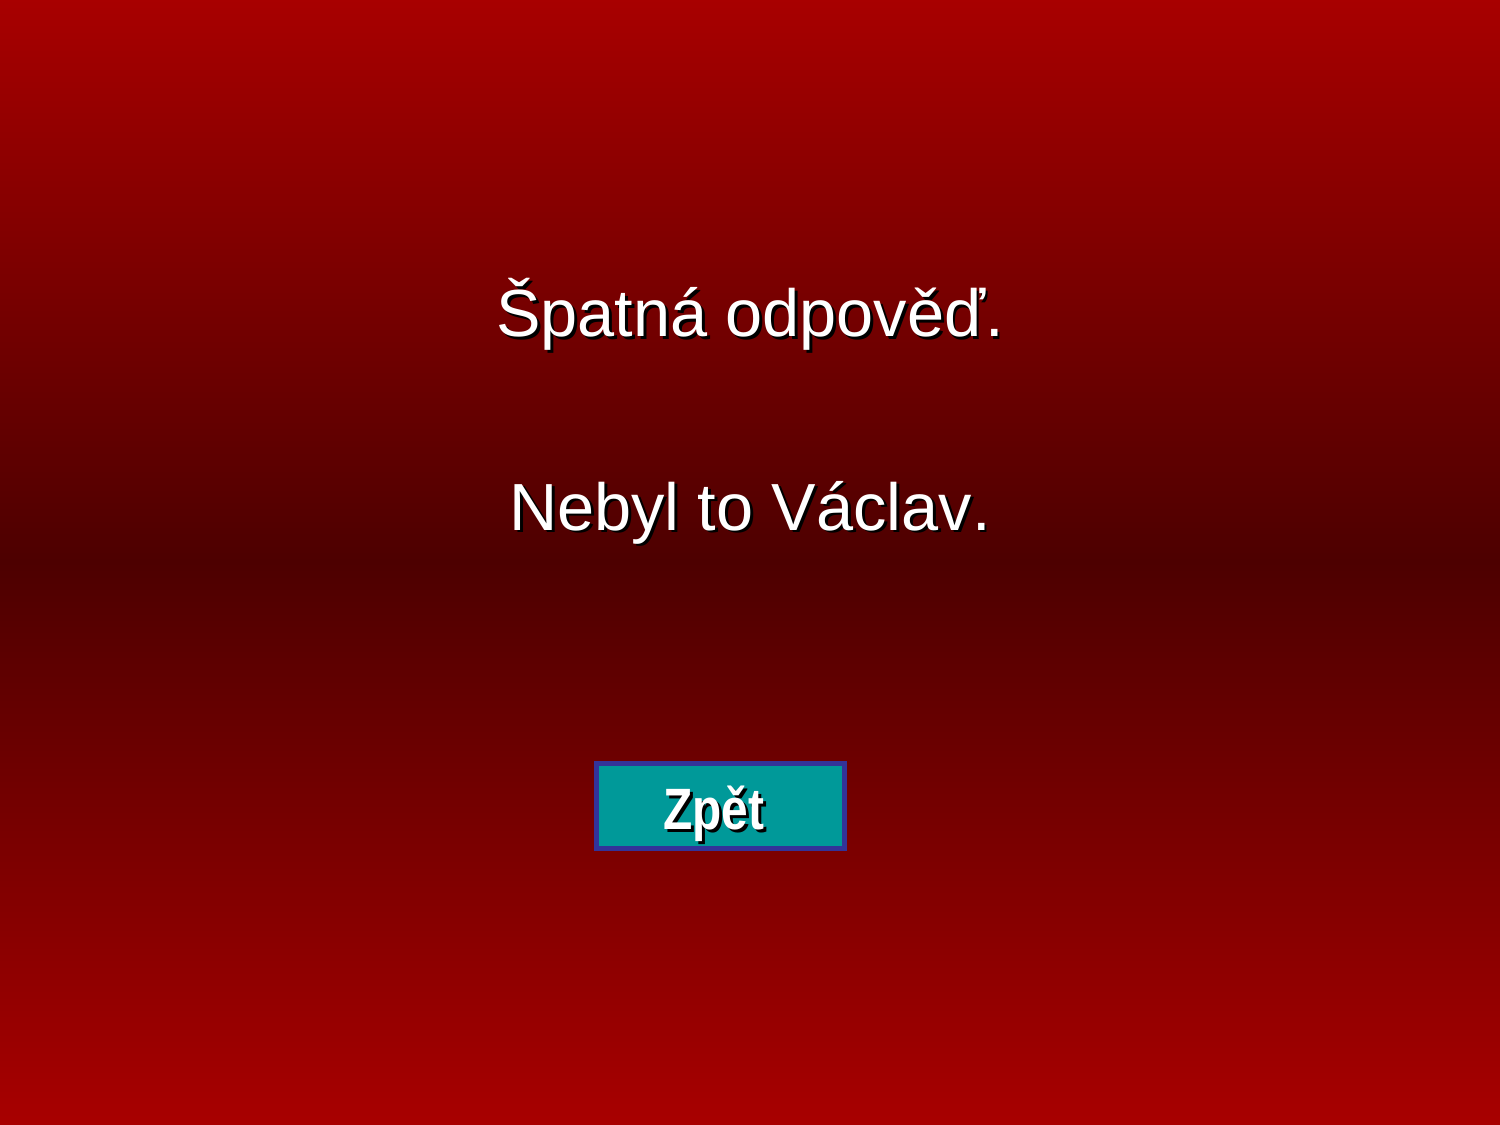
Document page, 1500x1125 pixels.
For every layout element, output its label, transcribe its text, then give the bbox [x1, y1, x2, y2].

list Špatná odpověď. Nebyl to Václav. [75, 262, 1426, 1006]
text_box Zpět [596, 763, 845, 849]
